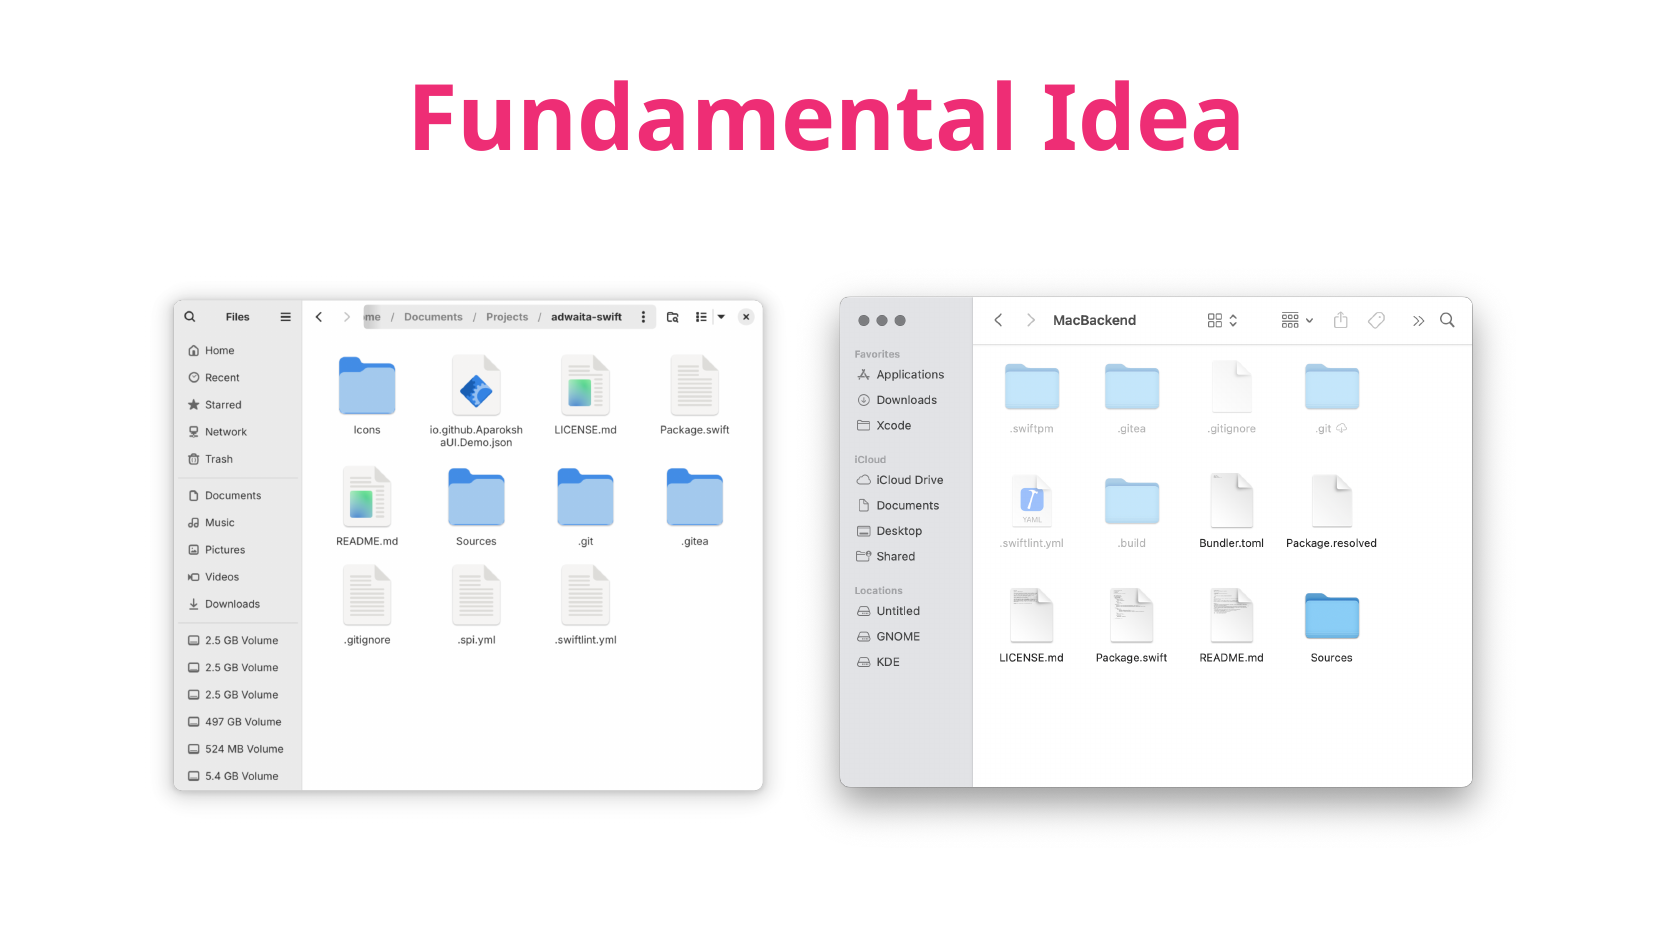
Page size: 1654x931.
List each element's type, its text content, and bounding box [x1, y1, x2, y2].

title Fundamental Idea [82, 37, 1571, 193]
picture [130, 261, 1523, 854]
